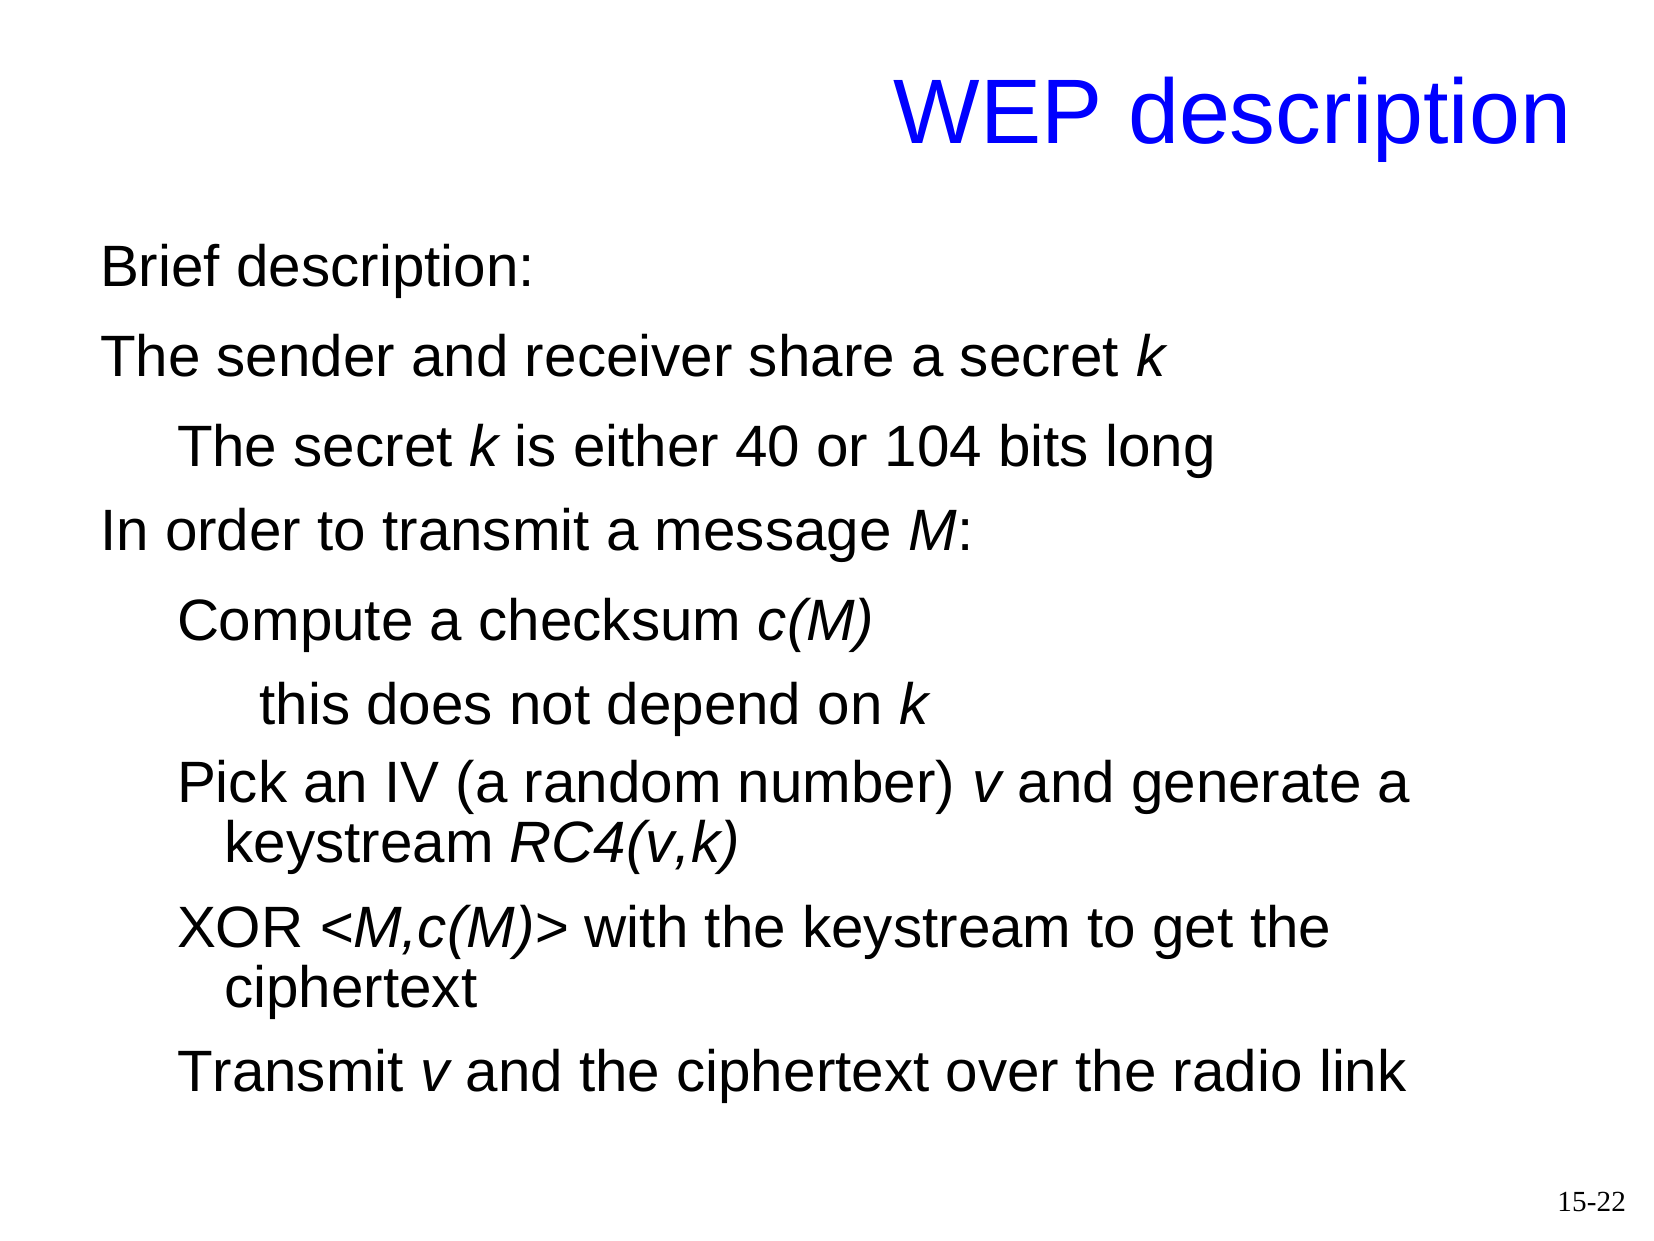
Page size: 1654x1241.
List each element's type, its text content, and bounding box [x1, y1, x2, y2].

list Brief description: The sender and receiver share a secret k The secret k is either 40 or 104 bits long In order to transmit a message M: Compute a checksum c(M) this does not depend on k Pick an IV (a random number) v and generate a keystream RC4(v,k) XOR <M,c(M)> with the keystream to get the ciphertext Transmit v and the ciphertext over the radio link [82, 237, 1571, 1156]
title WEP description [84, 18, 1573, 211]
